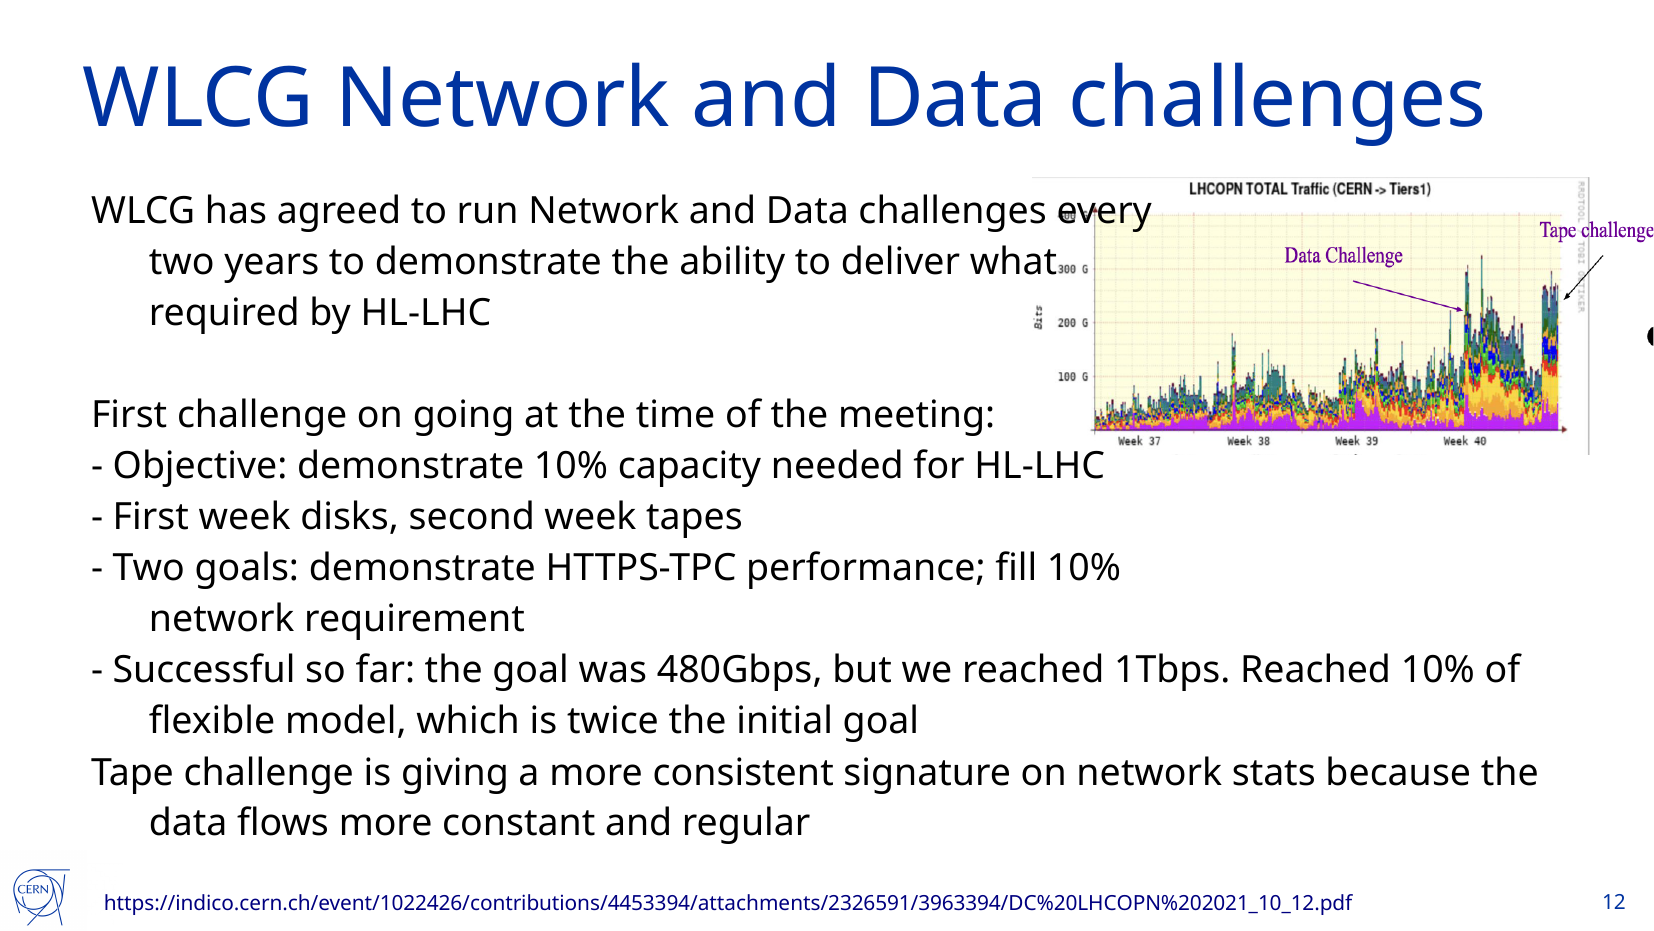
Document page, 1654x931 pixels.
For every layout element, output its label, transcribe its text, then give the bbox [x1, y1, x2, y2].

picture [0, 850, 89, 931]
title WLCG Network and Data challenges [82, 37, 1571, 142]
text_box https://indico.cern.ch/event/1022426/contributions/4453394/attachments/2326591/3963394/DC%20LHCOPN%202021_10_12.pdf [89, 881, 1583, 931]
picture [1601, 177, 1654, 455]
text_box WLCG has agreed to run Network and Data challenges every two years to demonstrate the ability to deliver what required by HL-LHC First challenge on going at the time of the meeting: - Objective: demonstrate 10% capacity needed for HL-LHC - First week disks, second week tapes - Two goals: demonstrate HTTPS-TPC performance; fill 10% network requirement - Successful so far: the goal was 480Gbps, but we reached 1Tbps. Reached 10% of flexible model, which is twice the initial goal Tape challenge is giving a more consistent signature on network stats because the data flows more constant and regular [76, 176, 1601, 914]
